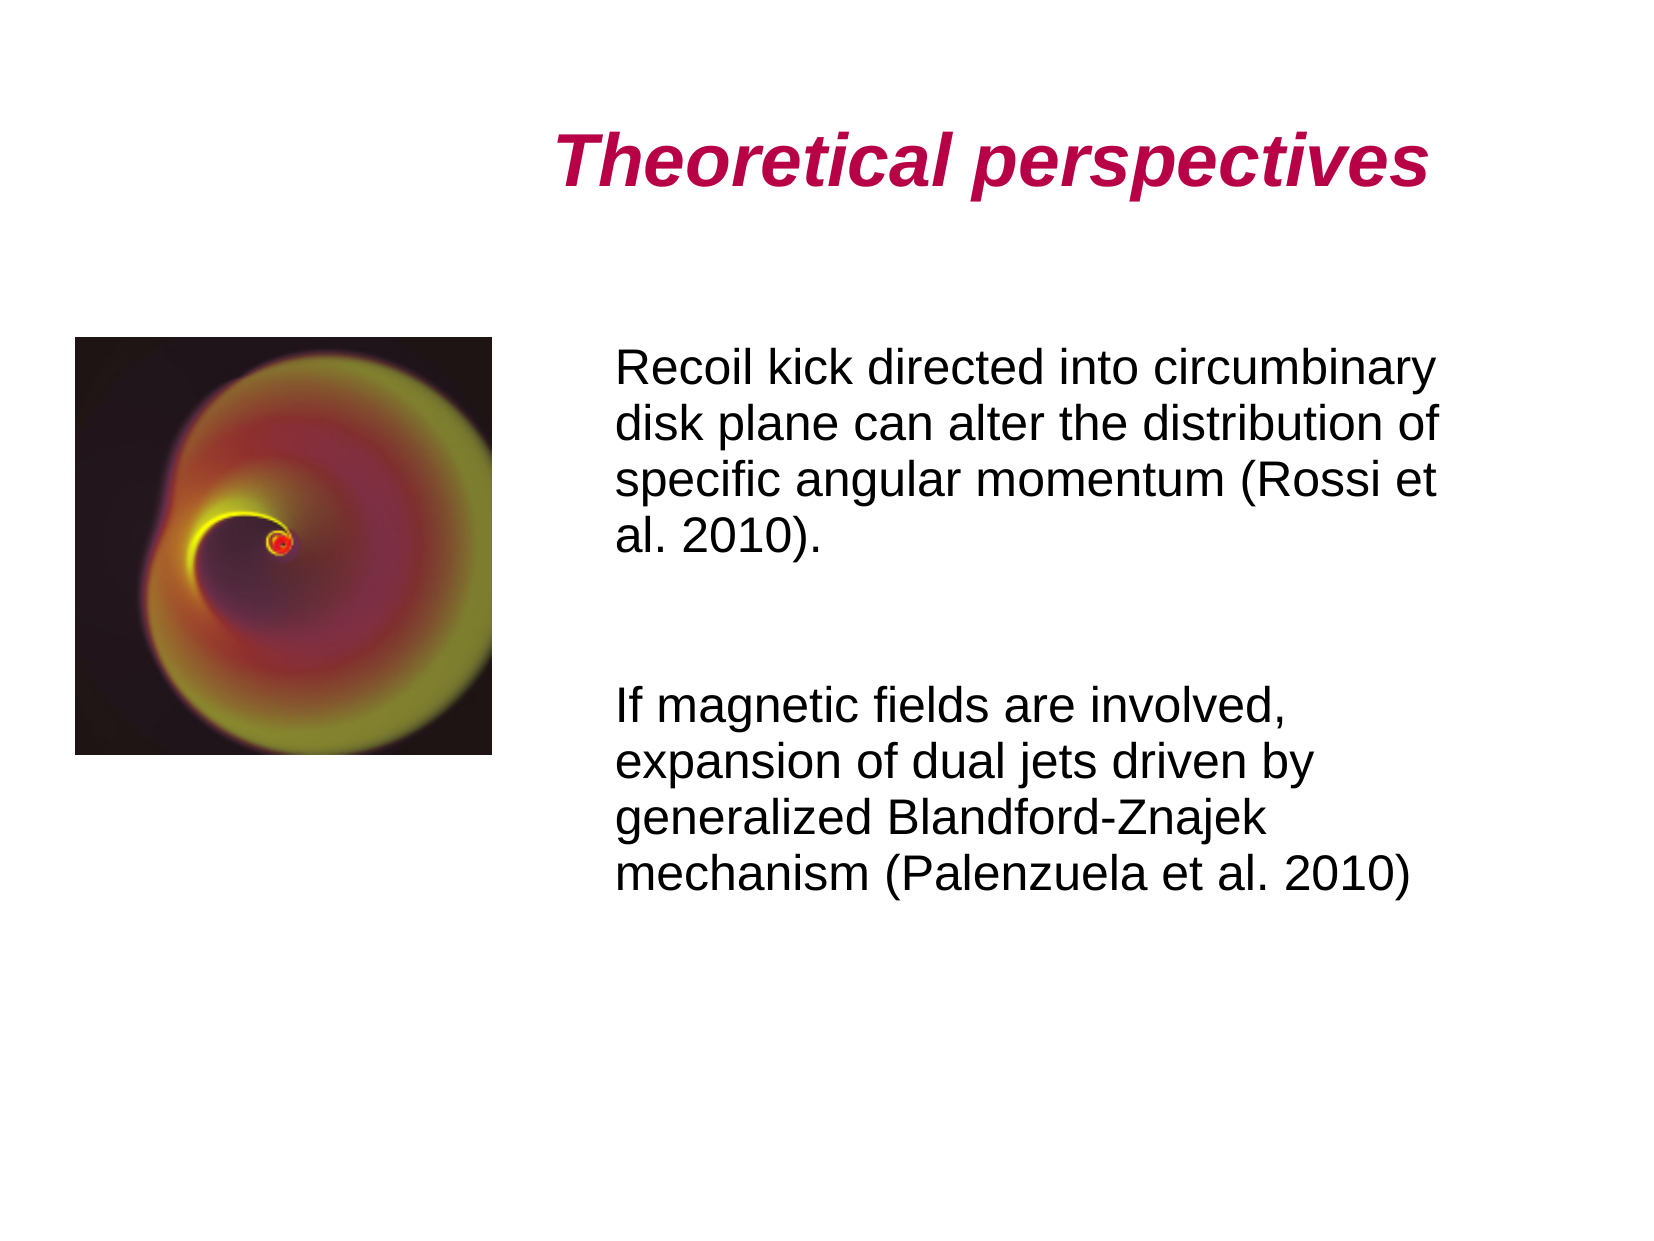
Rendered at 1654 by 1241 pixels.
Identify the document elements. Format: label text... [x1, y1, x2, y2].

text_box Recoil kick directed into circumbinary disk plane can alter the distribution of specific angular momentum (Rossi et al. 2010). If magnetic fields are involved, expansion of dual jets driven by generalized Blandford-Znajek mechanism (Palenzuela et al. 2010) [600, 333, 1459, 938]
picture [75, 337, 492, 755]
text_box Theoretical perspectives [487, 112, 1497, 212]
